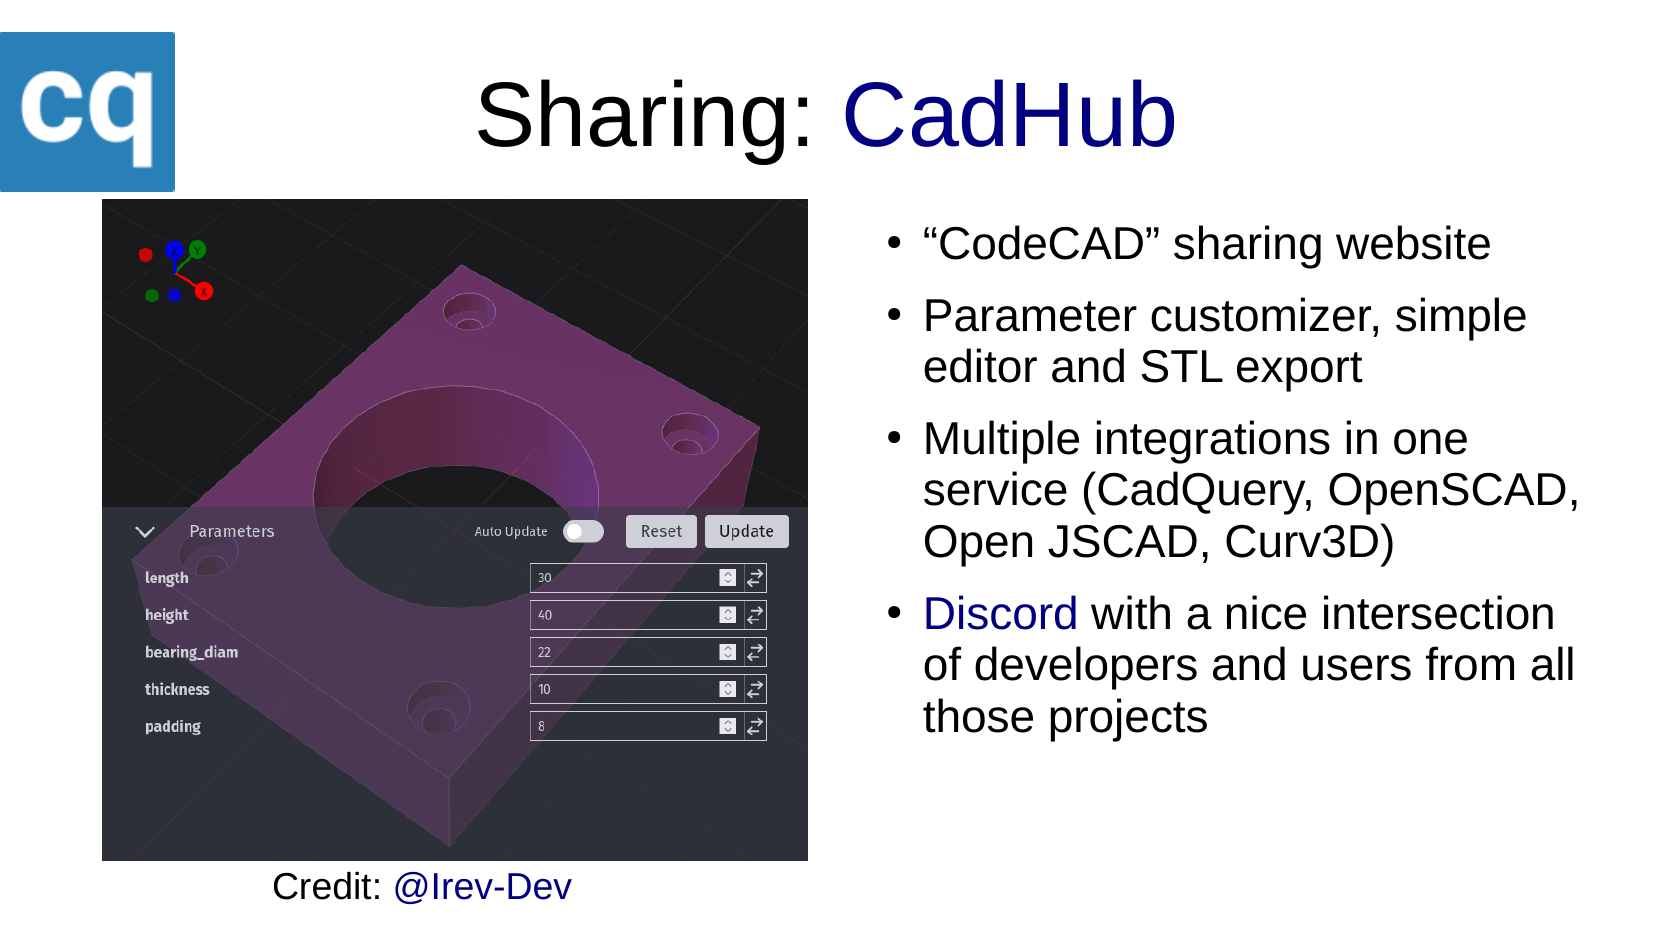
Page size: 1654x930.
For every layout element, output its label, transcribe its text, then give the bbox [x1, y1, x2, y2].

title Sharing: CadHub [82, 37, 1571, 193]
list “CodeCAD” sharing website Parameter customizer, simple editor and STL export Multiple integrations in one service (CadQuery, OpenSCAD, Open JSCAD, Curv3D) Discord with a nice intersection of developers and users from all those projects [873, 217, 1602, 757]
picture [0, 32, 175, 192]
text_box Credit: @Irev-Dev [257, 858, 588, 916]
picture [102, 199, 808, 861]
